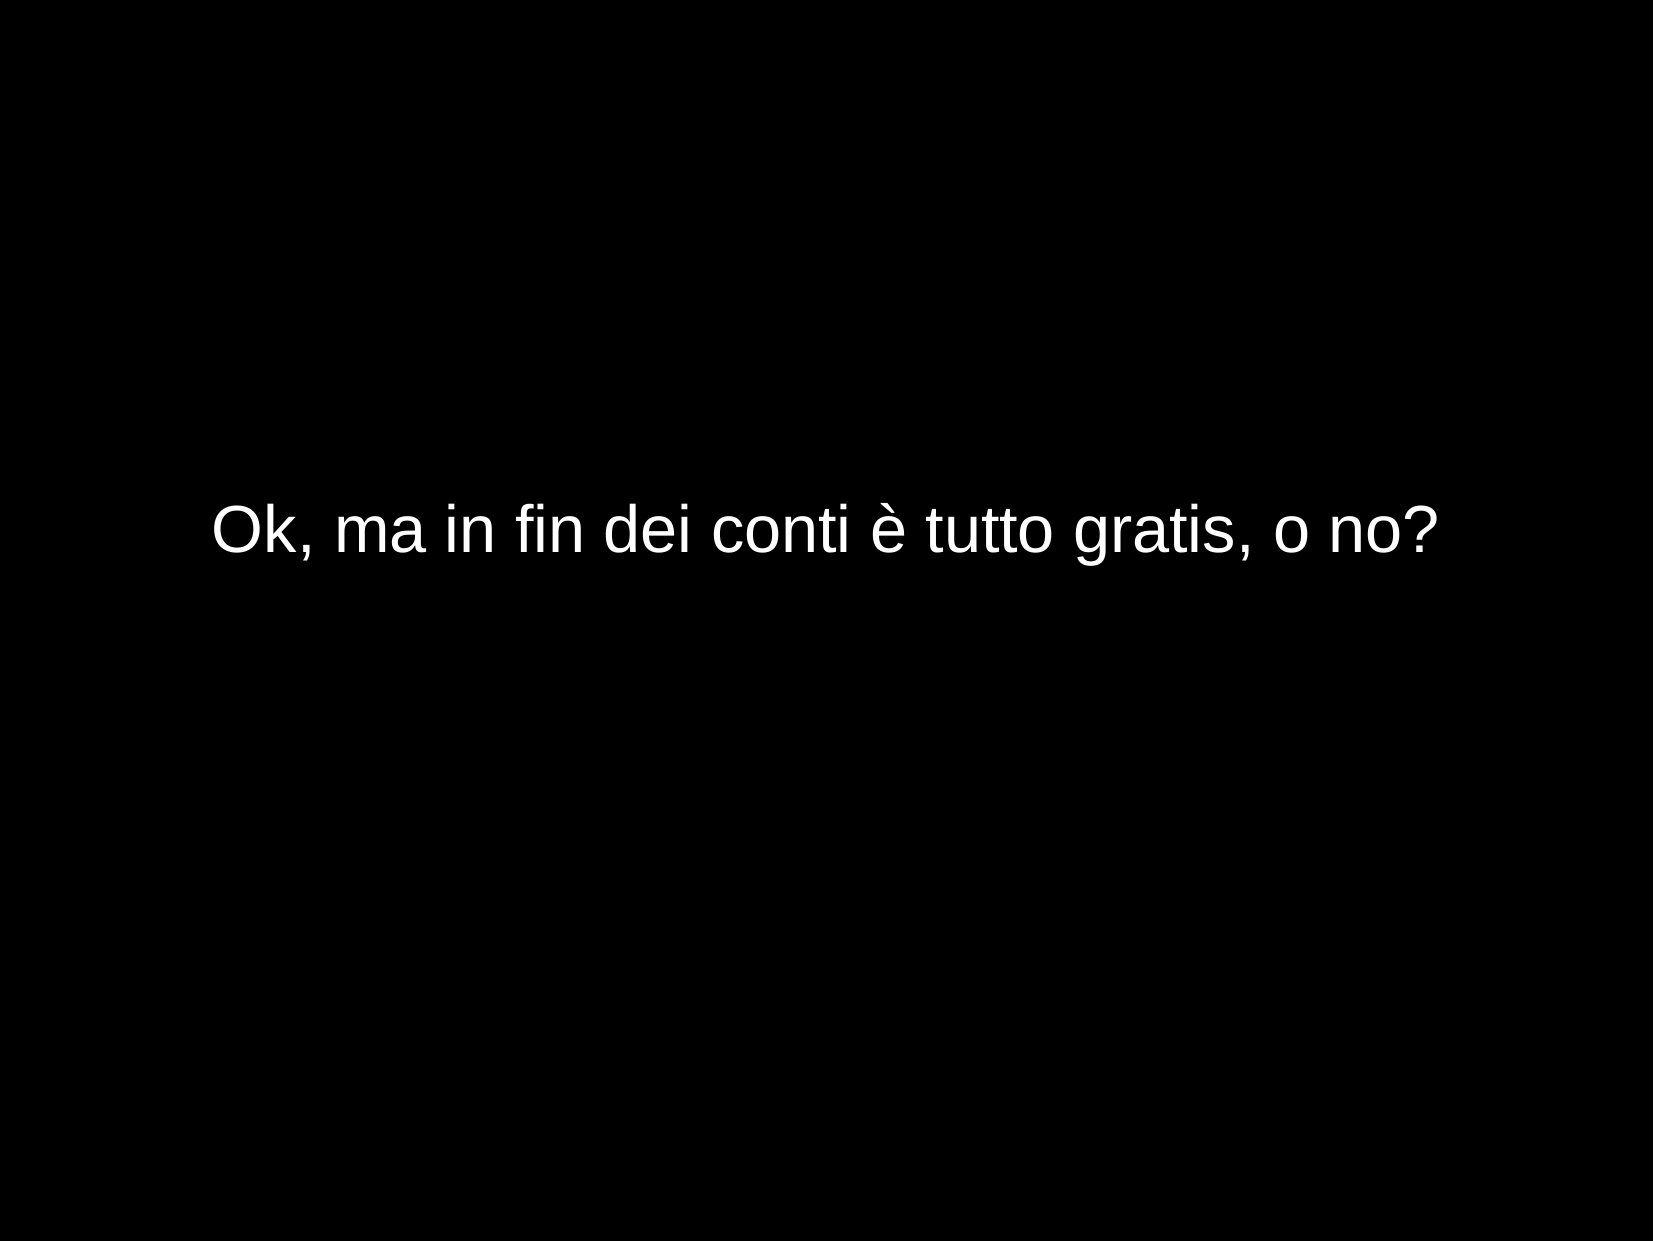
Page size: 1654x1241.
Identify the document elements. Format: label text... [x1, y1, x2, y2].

subtitle Ok, ma in fin dei conti è tutto gratis, o no? [82, 49, 1571, 1010]
